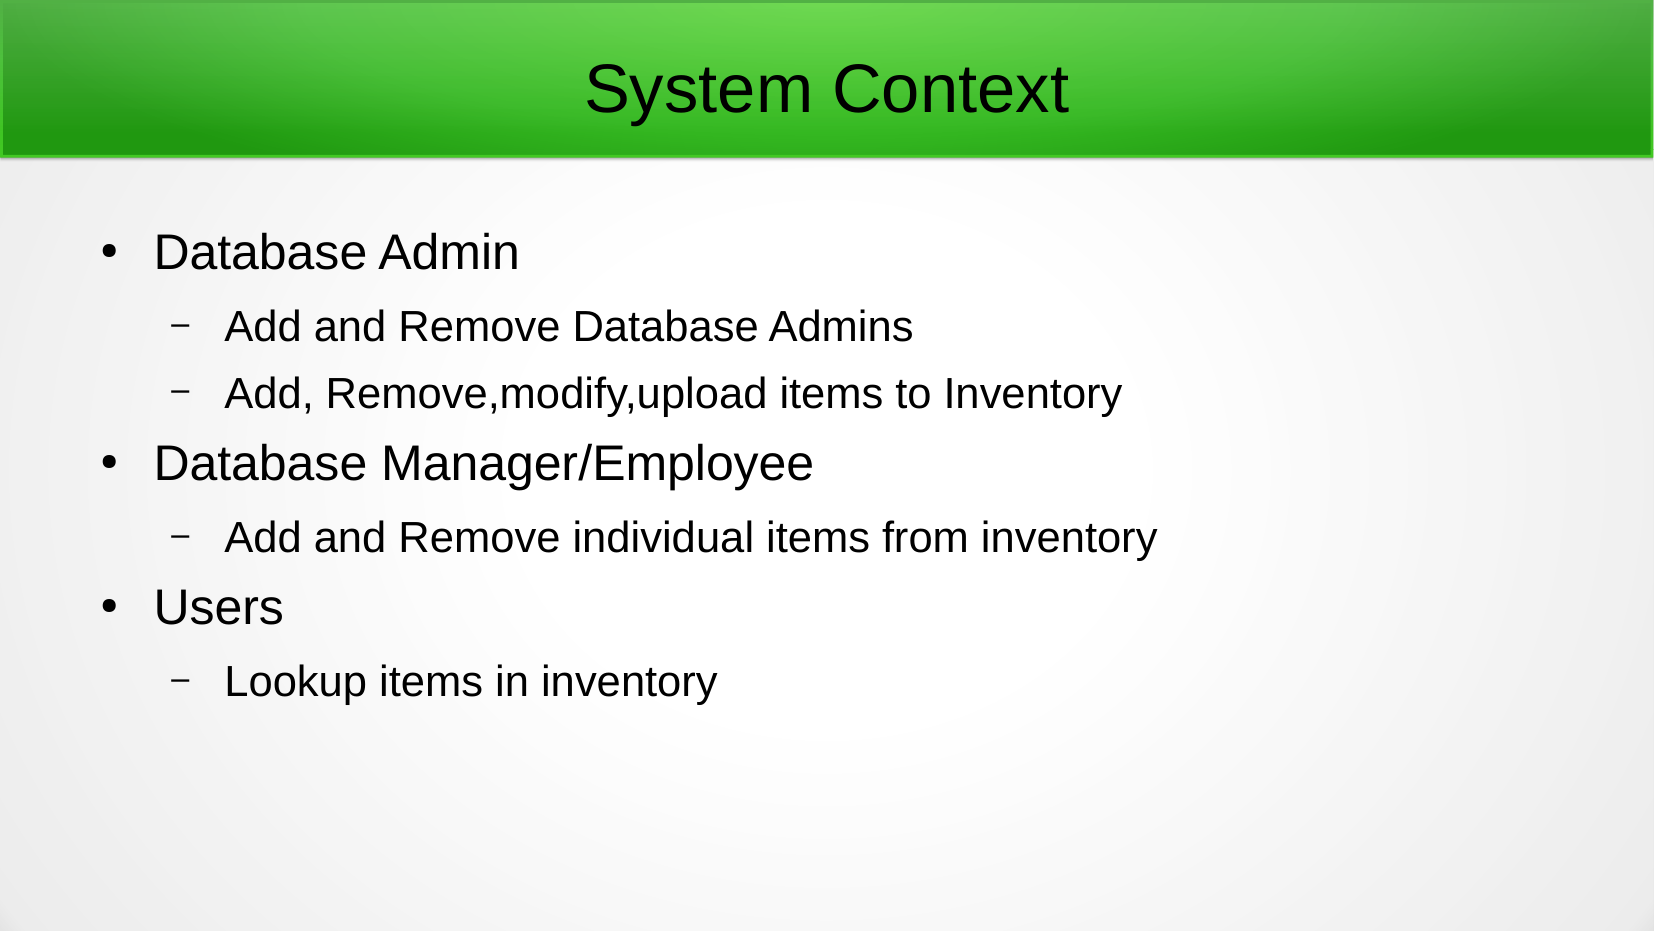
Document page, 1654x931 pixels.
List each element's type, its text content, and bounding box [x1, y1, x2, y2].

title System Context [82, 35, 1571, 142]
list Database Admin Add and Remove Database Admins Add, Remove,modify,upload items to Inventory Database Manager/Employee Add and Remove individual items from inventory Users Lookup items in inventory [82, 224, 1571, 764]
